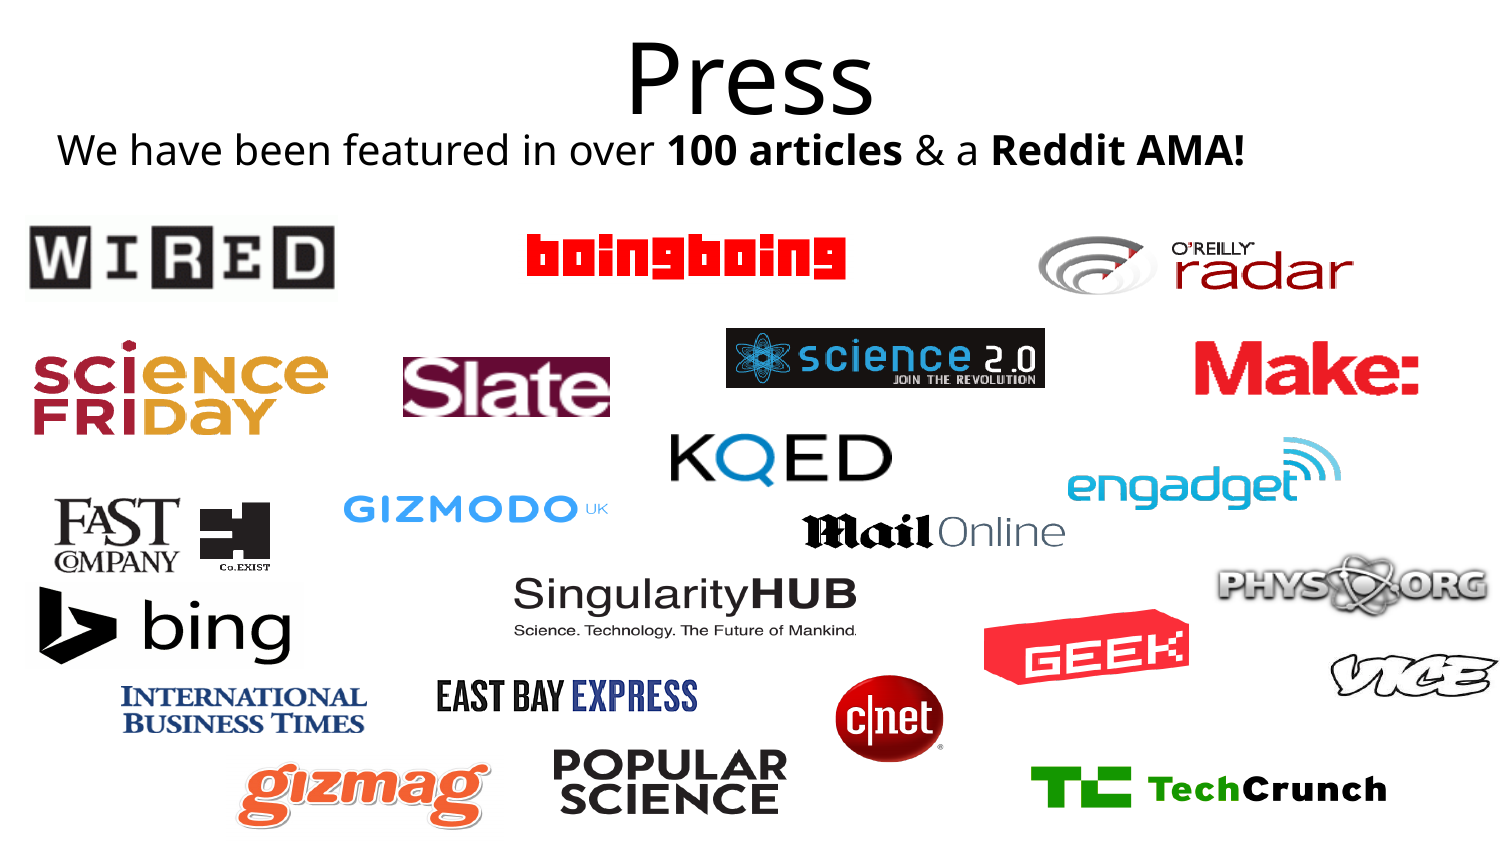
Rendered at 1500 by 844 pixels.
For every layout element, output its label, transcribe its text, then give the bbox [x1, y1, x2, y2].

picture [226, 751, 504, 841]
picture [25, 215, 338, 302]
picture [403, 357, 610, 417]
picture [518, 229, 854, 284]
picture [801, 513, 1066, 554]
picture [1193, 339, 1421, 398]
picture [503, 576, 867, 640]
picture [34, 320, 328, 435]
picture [1025, 762, 1390, 812]
picture [724, 326, 1048, 389]
picture [1206, 550, 1500, 621]
picture [982, 607, 1192, 686]
picture [671, 433, 892, 488]
text_box We have been featured in over 100 articles & a Reddit AMA! [41, 136, 1342, 205]
picture [1068, 437, 1341, 510]
picture [25, 582, 304, 669]
picture [52, 495, 276, 574]
picture [1328, 652, 1500, 698]
picture [834, 674, 945, 763]
picture [342, 494, 610, 524]
picture [540, 741, 802, 822]
text_box Press [0, 0, 1500, 136]
picture [1036, 236, 1354, 295]
picture [437, 679, 699, 712]
picture [121, 686, 367, 733]
